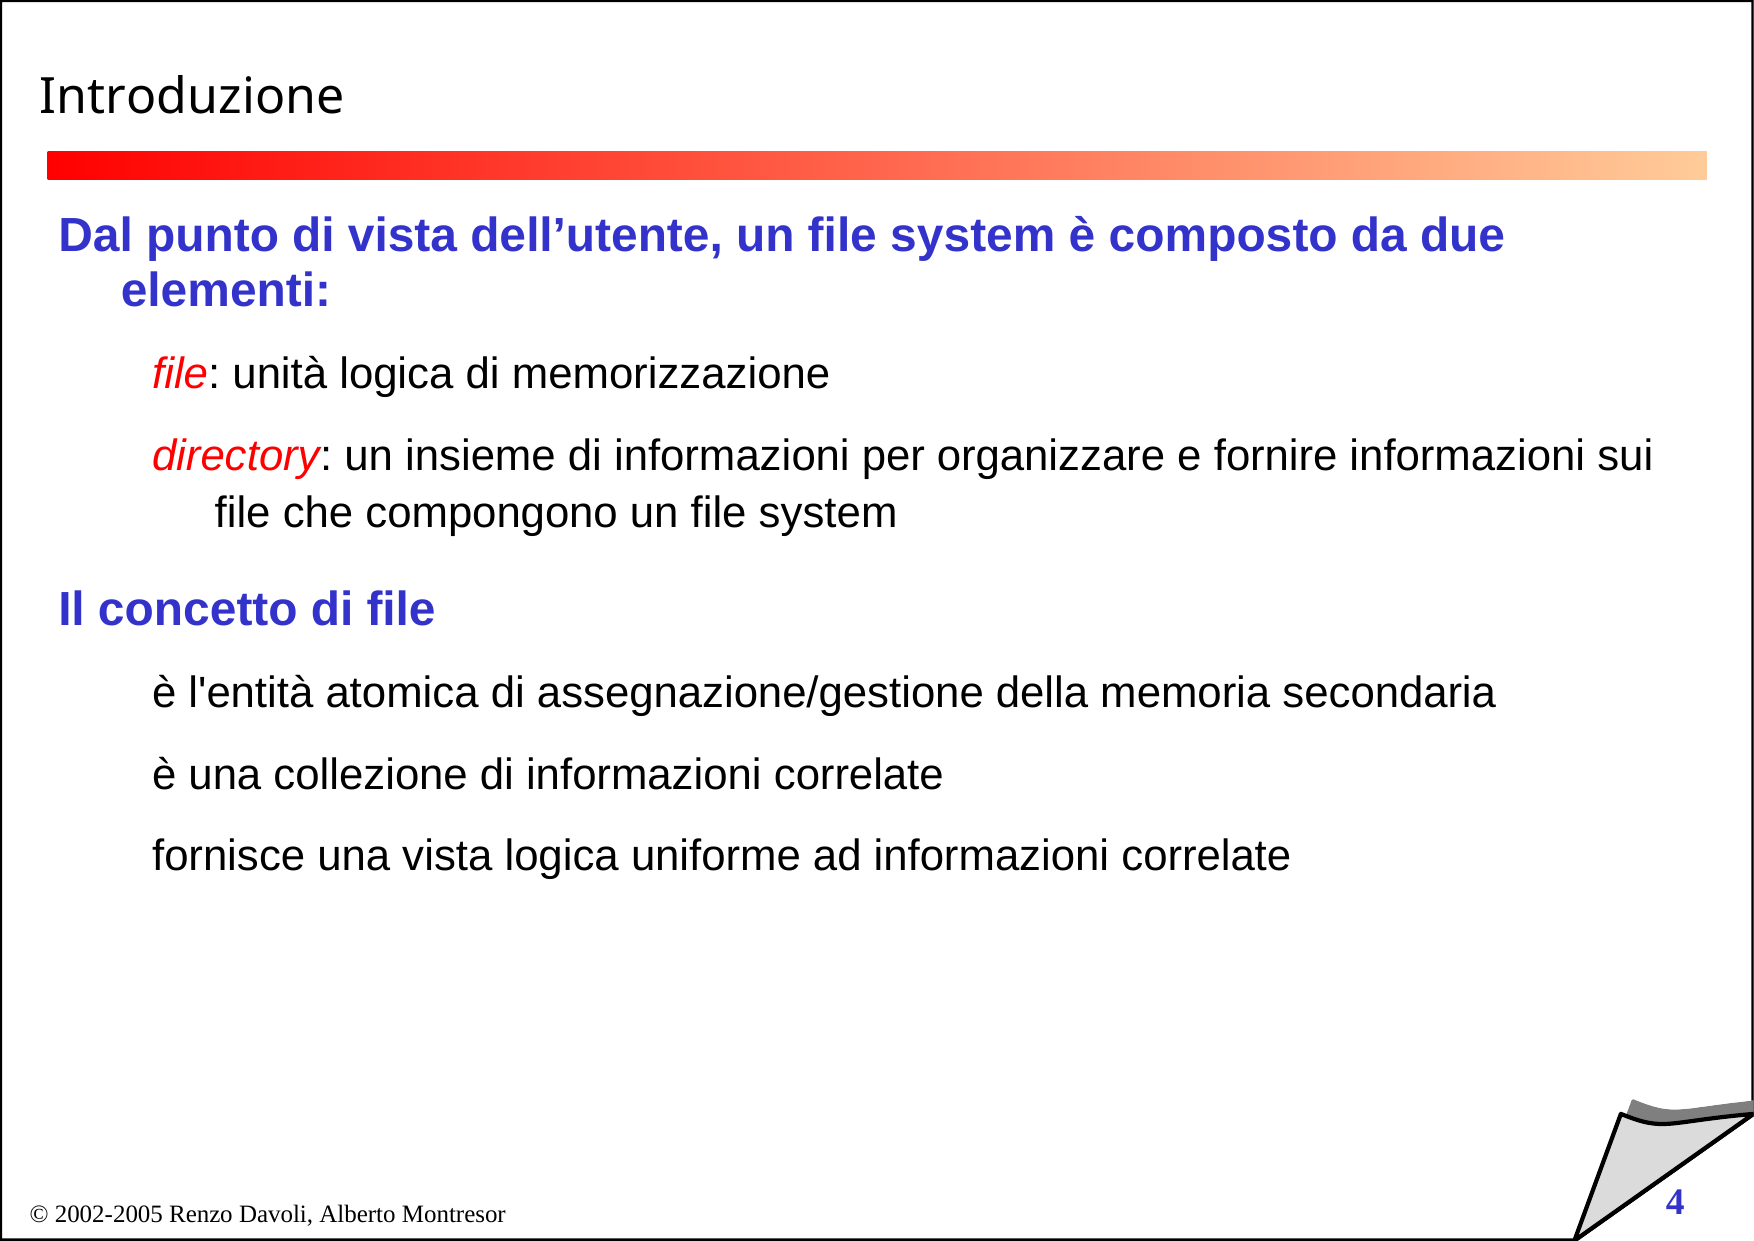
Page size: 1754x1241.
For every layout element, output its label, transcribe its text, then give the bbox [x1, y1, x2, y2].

list Dal punto di vista dell’utente, un file system è composto da due elementi: file: unità logica di memorizzazione directory: un insieme di informazioni per organizzare e fornire informazioni sui file che compongono un file system Il concetto di file è l'entità atomica di assegnazione/gestione della memoria secondaria è una collezione di informazioni correlate fornisce una vista logica uniforme ad informazioni correlate [58, 206, 1695, 1100]
title Introduzione [40, 49, 1713, 144]
text_box 6-11 [1074, 152, 1078, 179]
text_box Start [1469, 152, 1474, 179]
